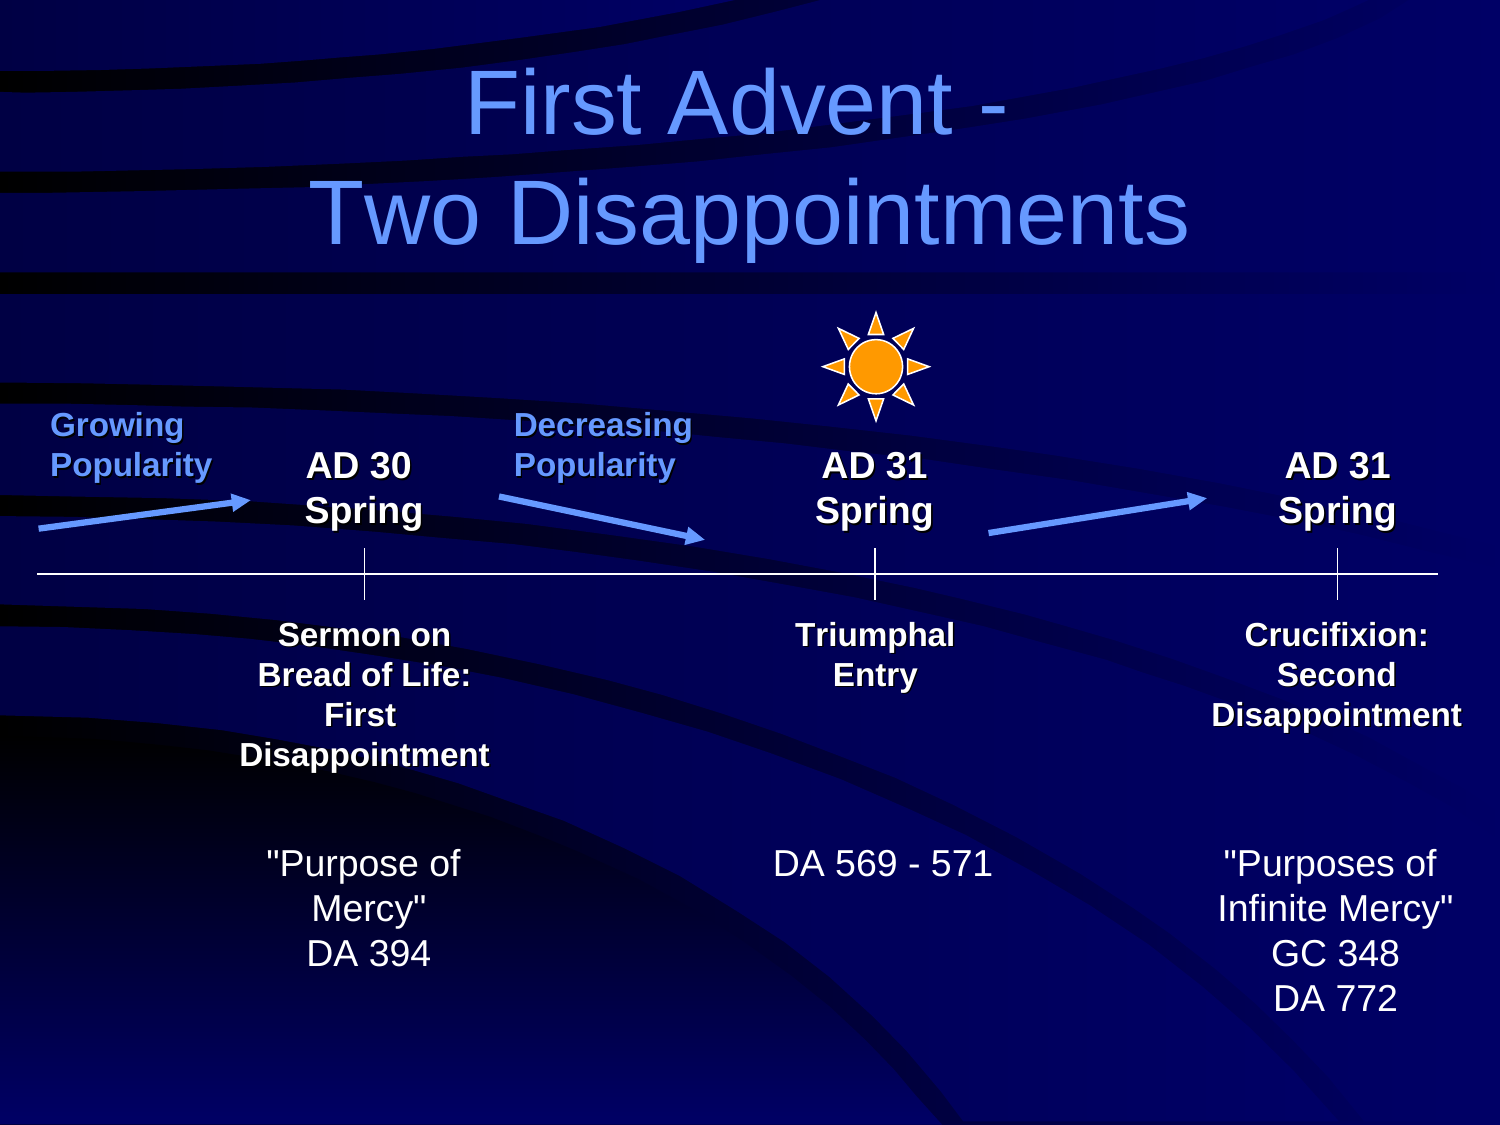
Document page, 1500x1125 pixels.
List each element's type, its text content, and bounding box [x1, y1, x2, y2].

text_box [849, 339, 903, 394]
text_box [822, 358, 845, 375]
text_box [892, 383, 914, 405]
text_box DA 569 - 571 [758, 830, 1009, 892]
text_box [868, 398, 884, 421]
text_box AD 31 Spring [1263, 433, 1413, 540]
text_box [838, 383, 860, 405]
text_box [868, 312, 884, 335]
text_box Growing Popularity [35, 395, 228, 492]
text_box Sermon on Bread of Life: First Disappointment [224, 605, 505, 781]
text_box AD 30 Spring [289, 433, 439, 540]
text_box "Purposes of Infinite Mercy" GC 348 DA 772 [1202, 830, 1469, 1027]
text_box [907, 358, 930, 375]
text_box "Purpose of Mercy" DA 394 [251, 830, 487, 982]
text_box [838, 328, 860, 350]
text_box [892, 328, 914, 350]
text_box Decreasing Popularity [498, 395, 708, 492]
title First Advent - Two Disappointments [27, 45, 1473, 261]
text_box AD 31 Spring [800, 433, 949, 540]
text_box Triumphal Entry [780, 605, 971, 701]
text_box Crucifixion: Second Disappointment [1196, 605, 1478, 741]
